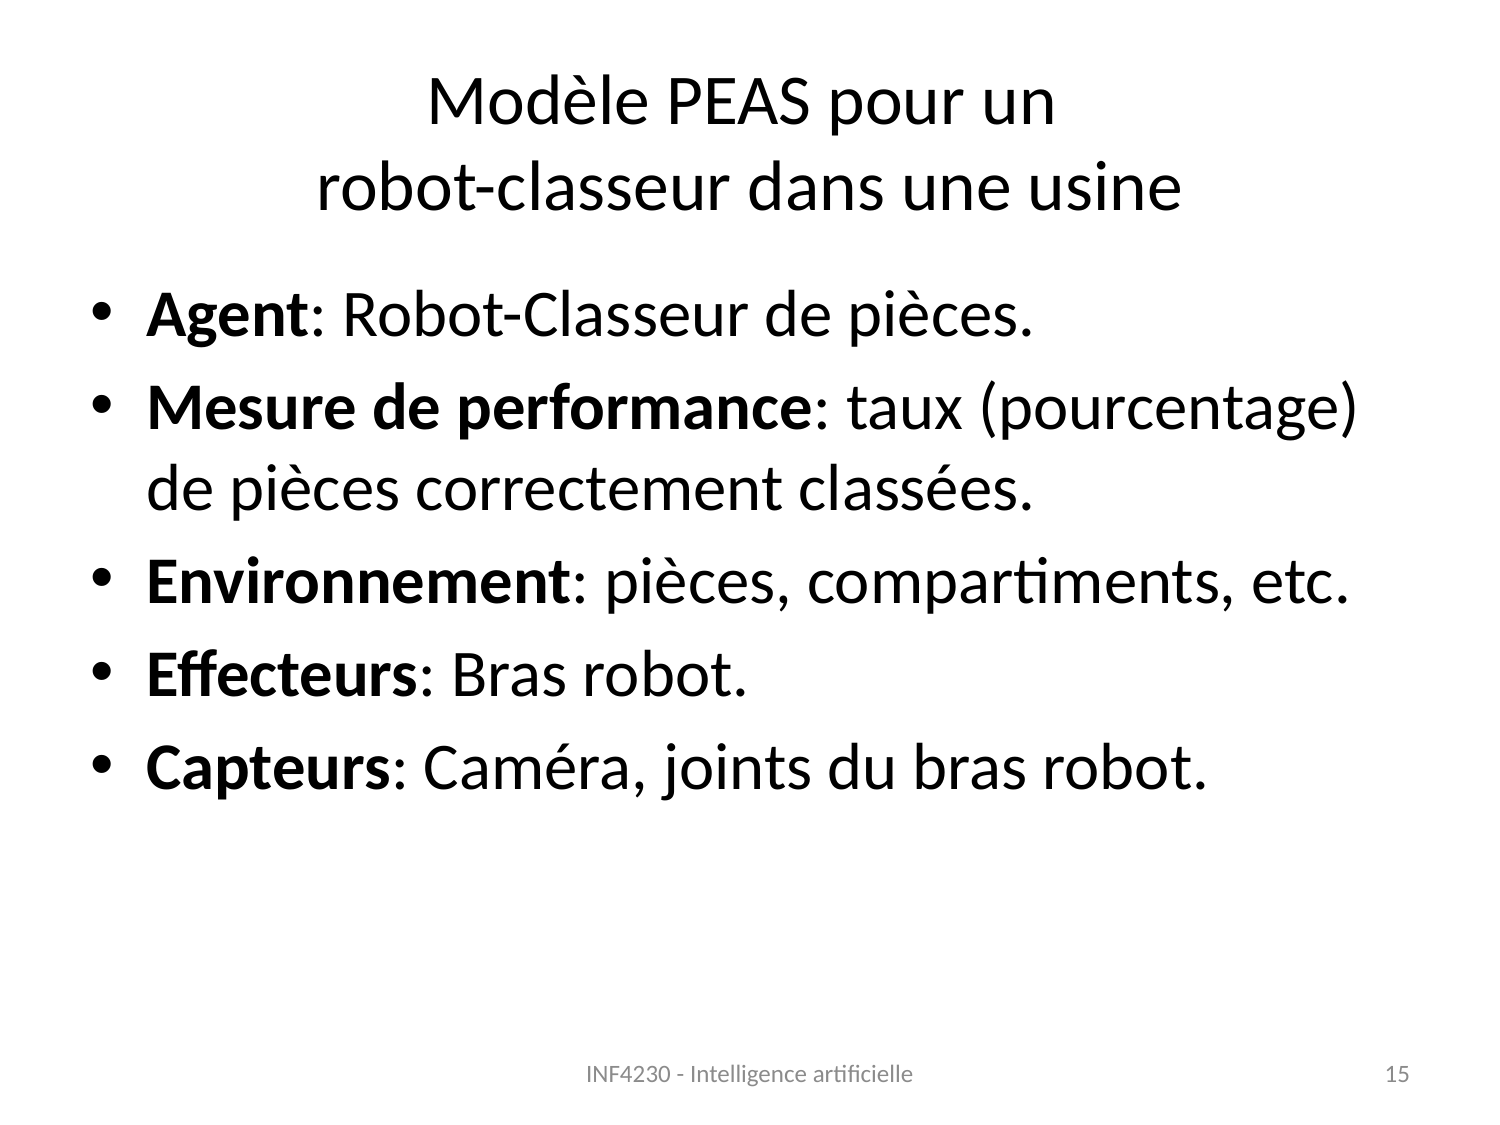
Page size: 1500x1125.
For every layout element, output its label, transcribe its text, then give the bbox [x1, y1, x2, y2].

title Modèle PEAS pour un robot-classeur dans une usine [75, 45, 1425, 233]
footer INF4230 - Intelligence artificielle [512, 1042, 988, 1103]
slide_number <numéro> [1074, 1042, 1425, 1103]
list Agent: Robot-Classeur de pièces. Mesure de performance: taux (pourcentage) de pièces correctement classées. Environnement: pièces, compartiments, etc. Effecteurs: Bras robot. Capteurs: Caméra, joints du bras robot. [75, 262, 1425, 1005]
